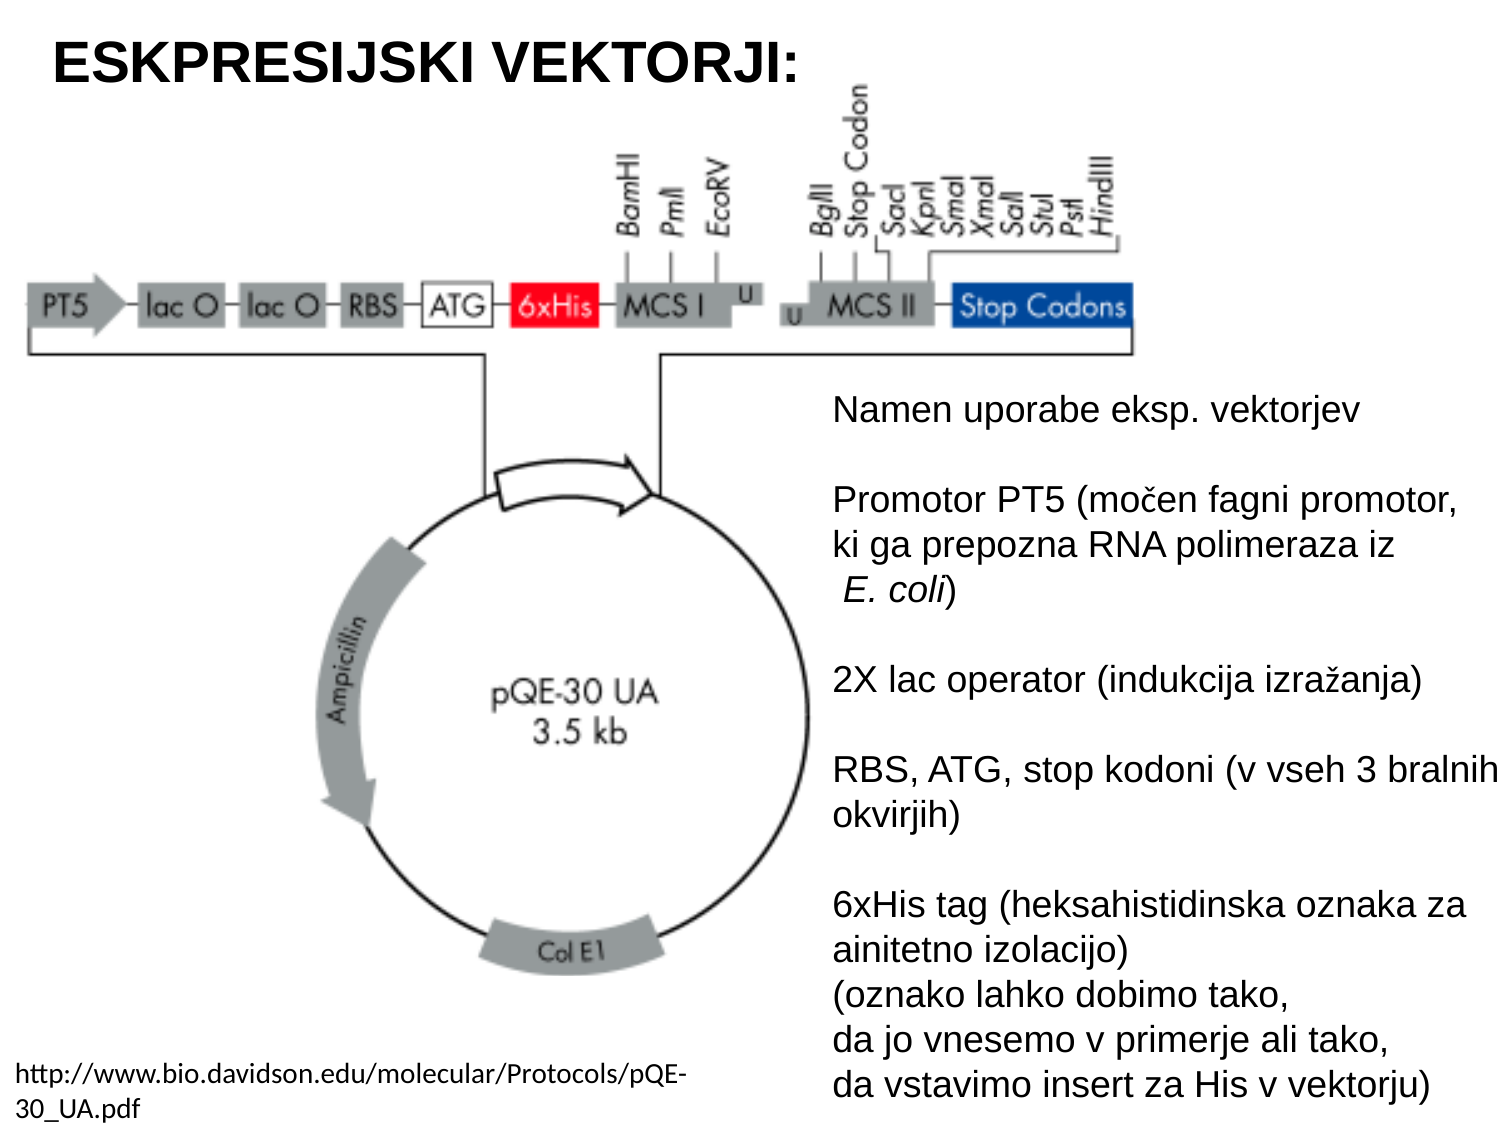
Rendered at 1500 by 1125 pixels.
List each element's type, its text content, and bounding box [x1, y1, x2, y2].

picture [23, 72, 1137, 976]
text_box http://www.bio.davidson.edu/molecular/Protocols/pQE-30_UA.pdf [0, 1047, 750, 1125]
text_box ESKPRESIJSKI VEKTORJI: [37, 16, 1456, 102]
text_box Namen uporabe eksp. vektorjev Promotor PT5 (močen fagni promotor, ki ga prepozna RNA polimeraza iz E. coli) 2X lac operator (indukcija izražanja) RBS, ATG, stop kodoni (v vseh 3 bralnih okvirjih) 6xHis tag (heksahistidinska oznaka za ainitetno izolacijo) (oznako lahko dobimo tako, da jo vnesemo v primerje ali tako, da vstavimo insert za His v vektorju) [817, 377, 1500, 1125]
